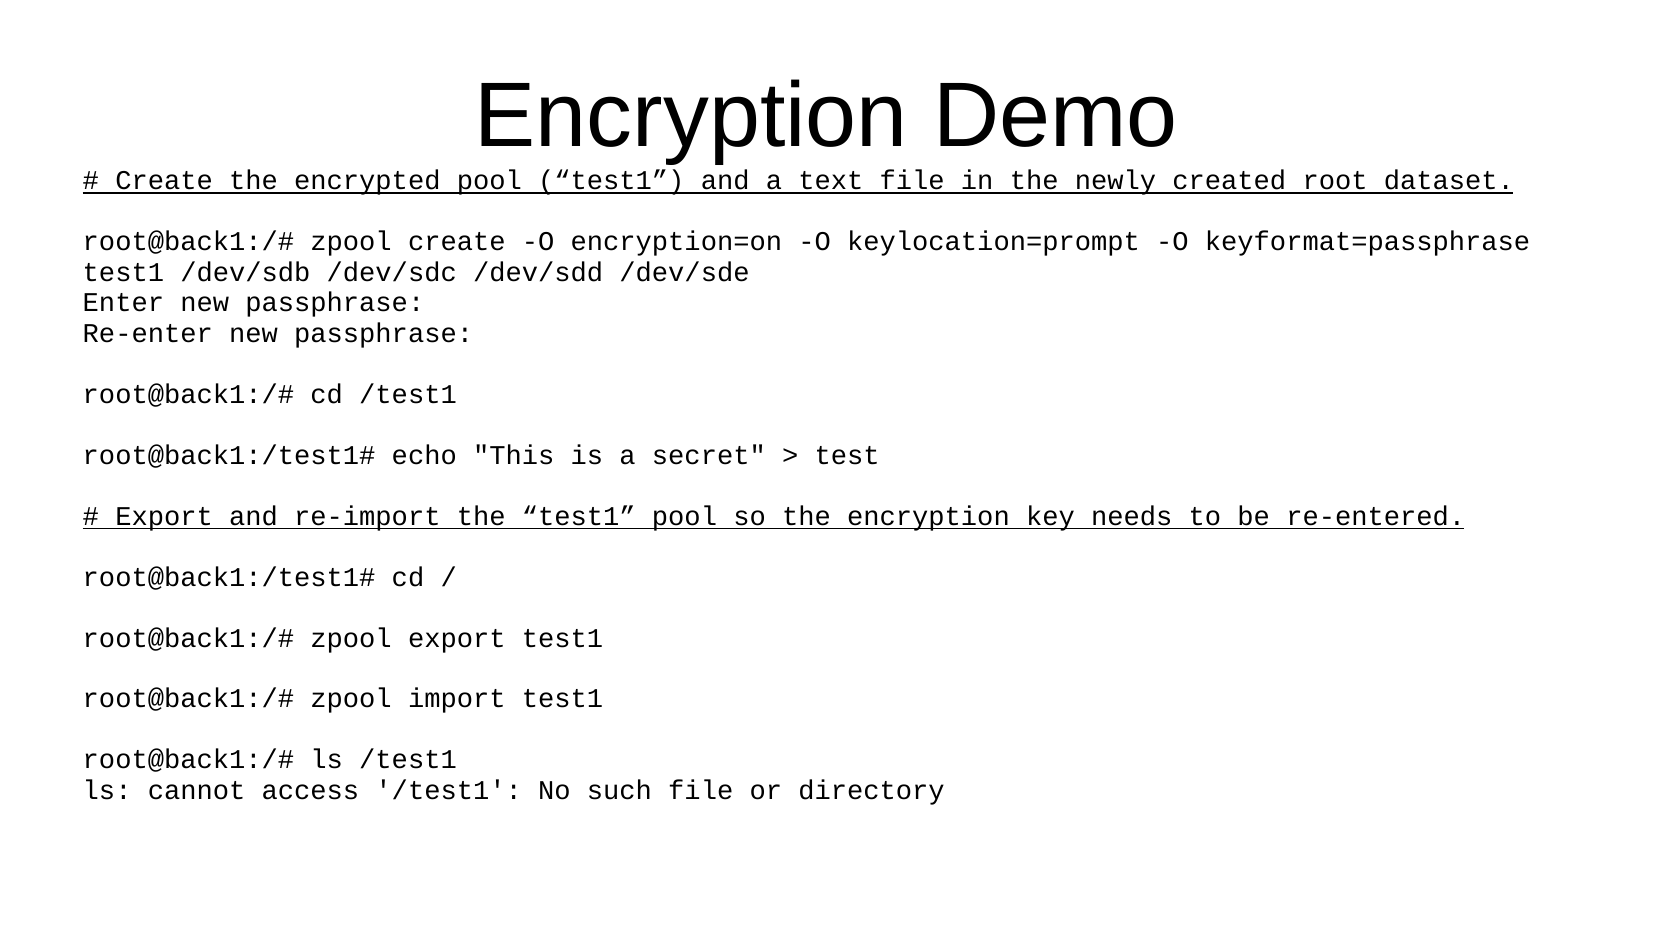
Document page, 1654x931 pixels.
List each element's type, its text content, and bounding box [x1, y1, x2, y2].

title Encryption Demo [82, 37, 1571, 167]
subtitle # Create the encrypted pool (“test1”) and a text file in the newly created root dataset. root@back1:/# zpool create -O encryption=on -O keylocation=prompt -O keyformat=passphrase test1 /dev/sdb /dev/sdc /dev/sdd /dev/sde Enter new passphrase: Re-enter new passphrase: root@back1:/# cd /test1 root@back1:/test1# echo "This is a secret" > test # Export and re-import the “test1” pool so the encryption key needs to be re-entered. root@back1:/test1# cd / root@back1:/# zpool export test1 root@back1:/# zpool import test1 root@back1:/# ls /test1 ls: cannot access '/test1': No such file or directory [82, 167, 1571, 808]
